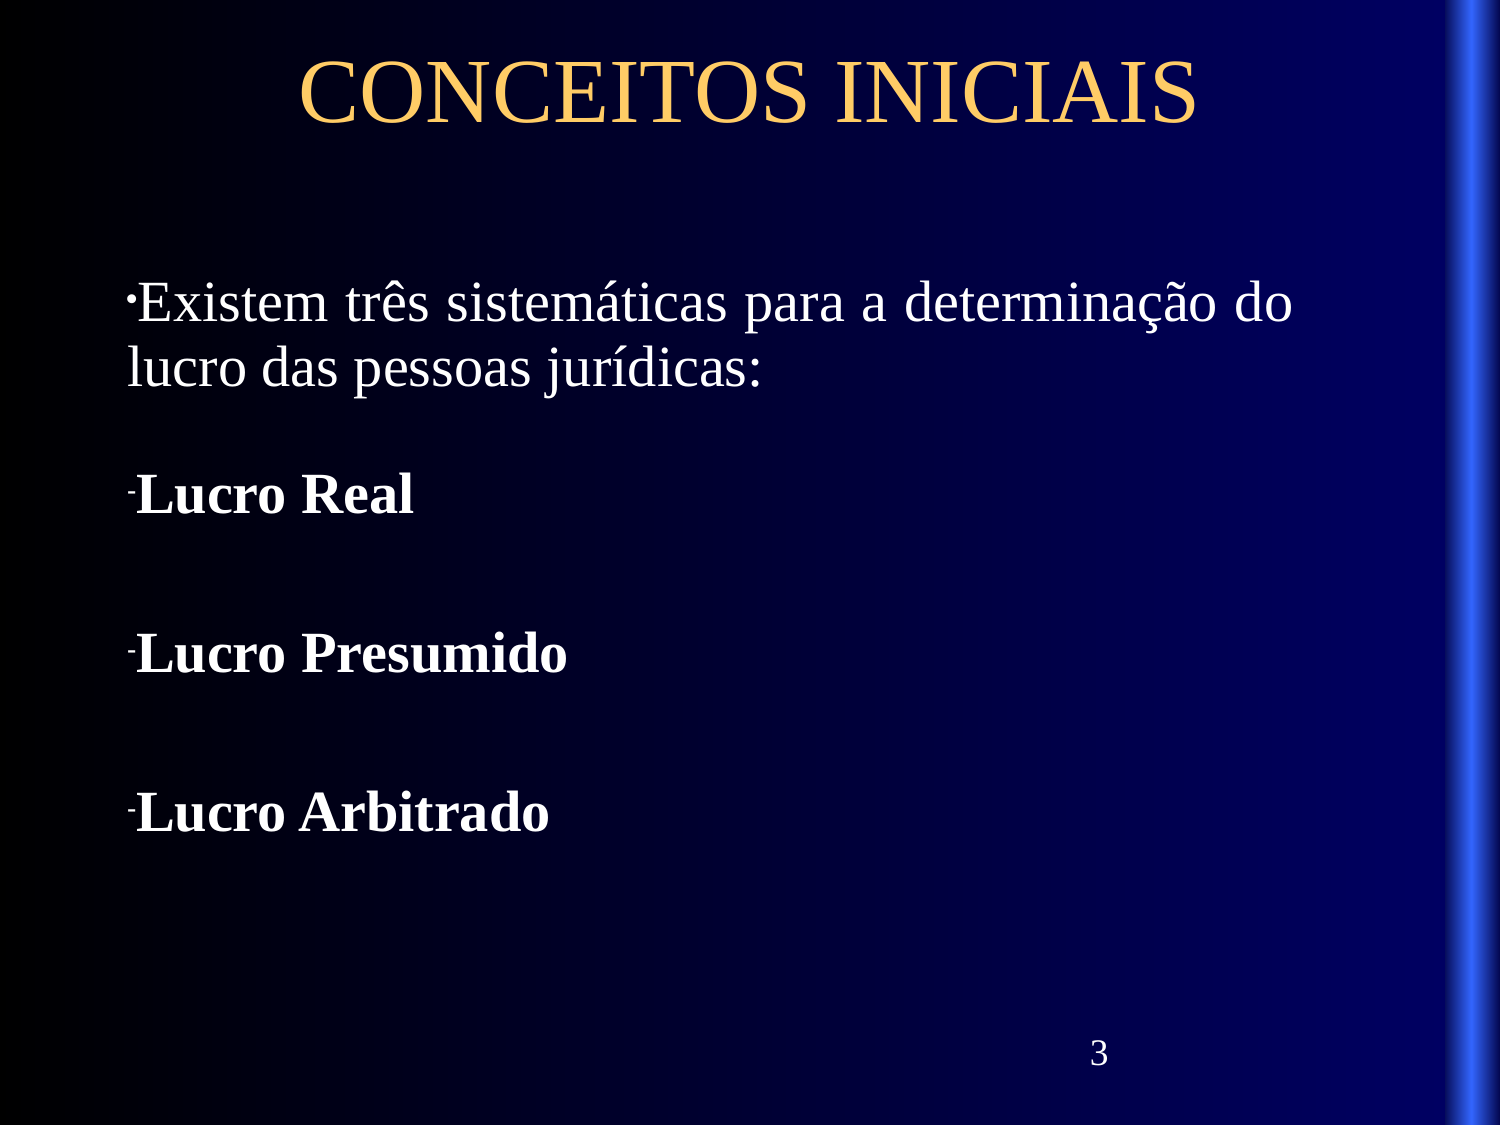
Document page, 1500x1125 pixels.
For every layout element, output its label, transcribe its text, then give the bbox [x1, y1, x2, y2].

text_box Existem três sistemáticas para a determinação do lucro das pessoas jurídicas: Lucro Real Lucro Presumido Lucro Arbitrado [112, 262, 1388, 1032]
title CONCEITOS INICIAIS [112, 23, 1388, 211]
